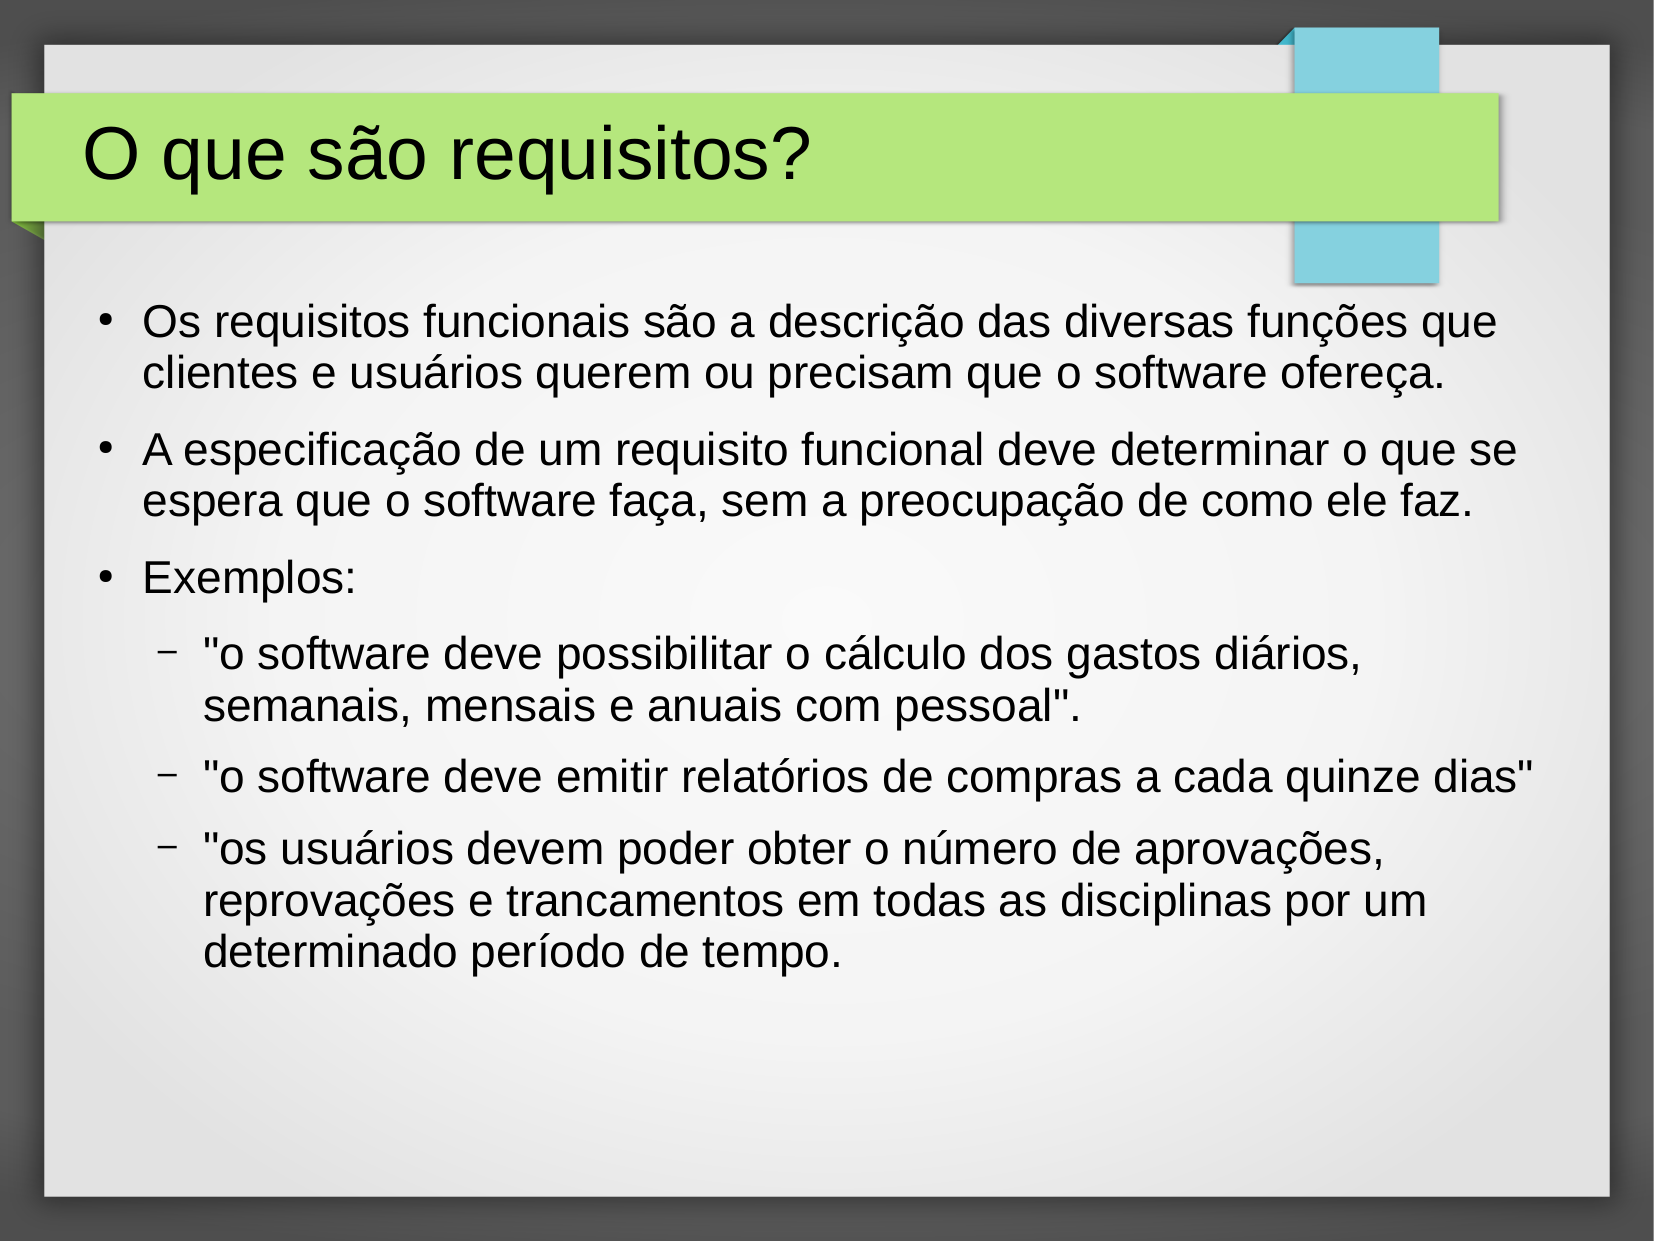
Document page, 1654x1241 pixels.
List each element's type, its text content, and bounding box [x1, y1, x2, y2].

title O que são requisitos? [82, 94, 1264, 213]
picture [0, 0, 1654, 1241]
list Os requisitos funcionais são a descrição das diversas funções que clientes e usuários querem ou precisam que o software ofereça. A especificação de um requisito funcional deve determinar o que se espera que o software faça, sem a preocupação de como ele faz. Exemplos: "o software deve possibilitar o cálculo dos gastos diários, semanais, mensais e anuais com pessoal". "o software deve emitir relatórios de compras a cada quinze dias" "os usuários devem poder obter o número de aprovações, reprovações e trancamentos em todas as disciplinas por um determinado período de tempo. [82, 295, 1571, 1015]
